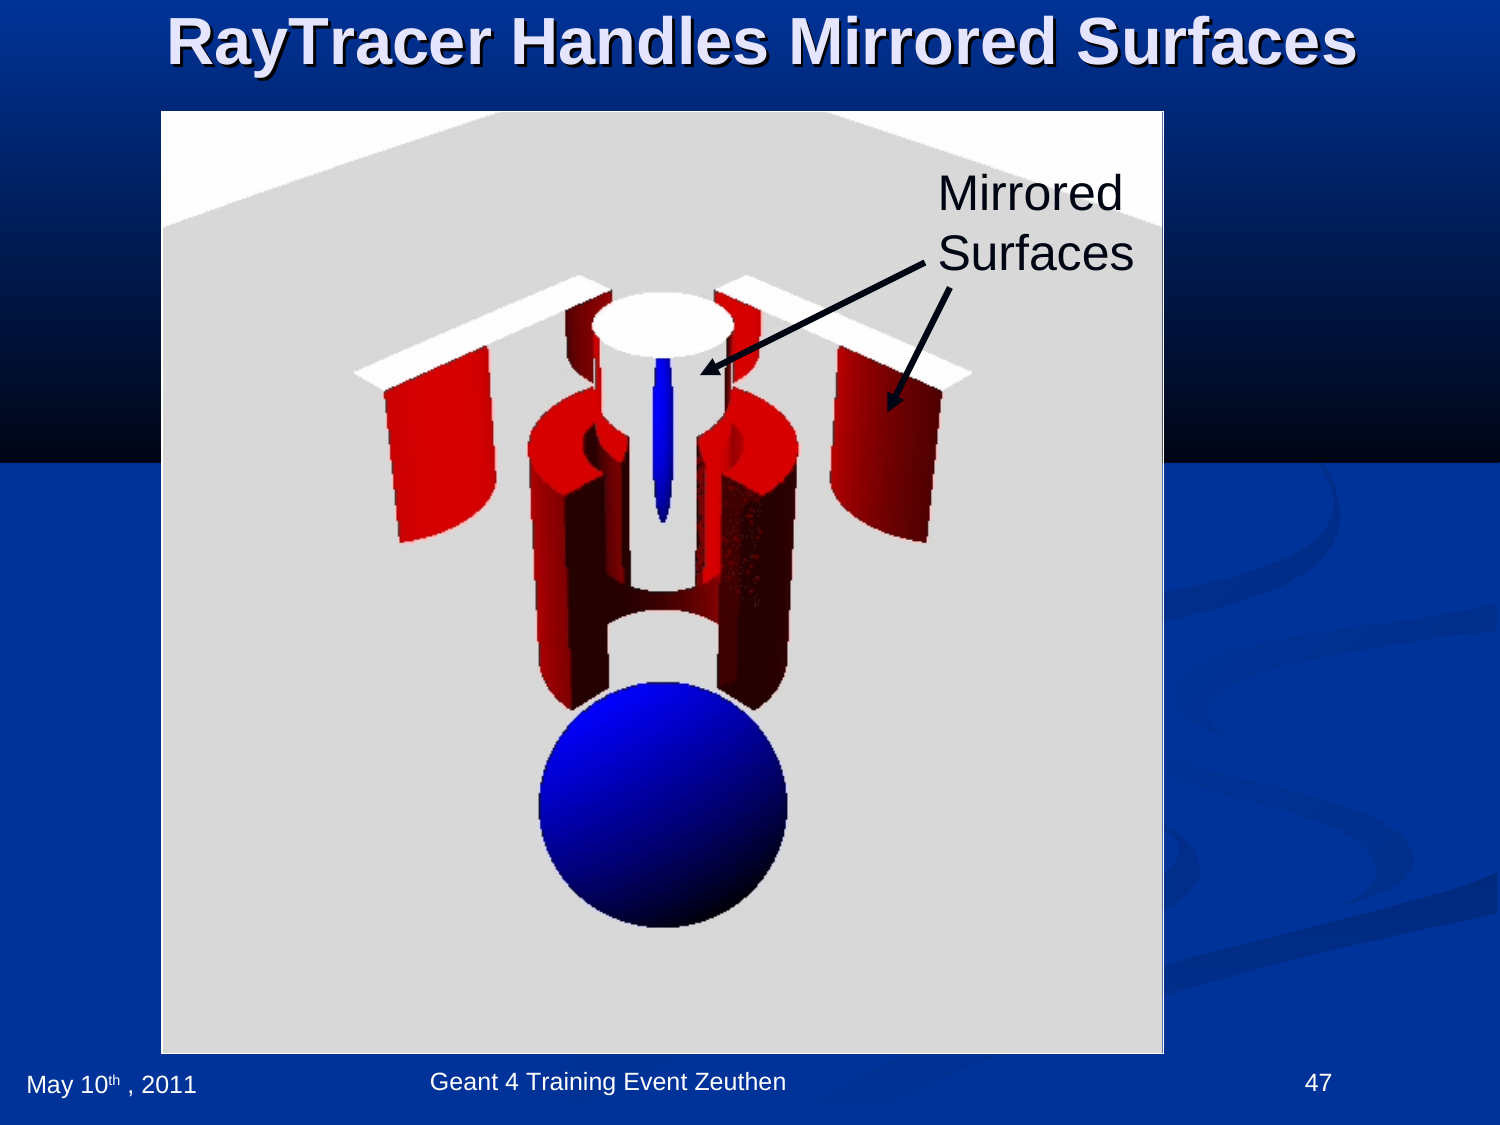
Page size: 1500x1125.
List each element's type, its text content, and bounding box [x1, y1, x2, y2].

picture [162, 112, 1163, 1053]
text_box RayTracer Handles Mirrored Surfaces [50, 0, 1476, 76]
text_box Mirrored Surfaces [937, 152, 1151, 289]
